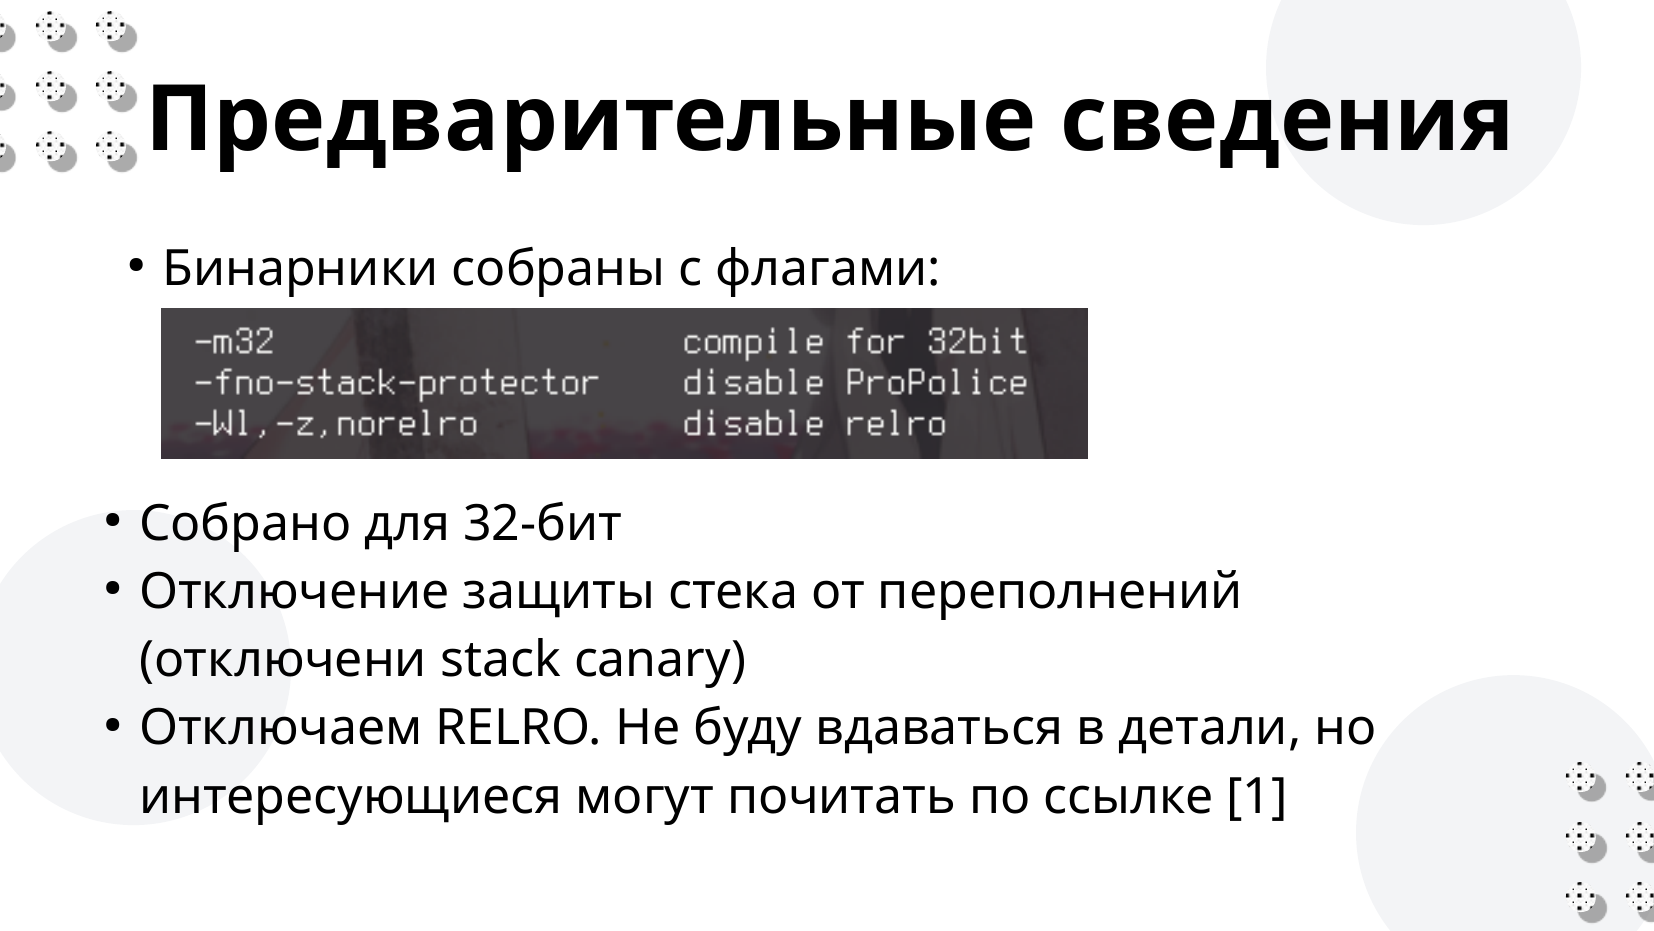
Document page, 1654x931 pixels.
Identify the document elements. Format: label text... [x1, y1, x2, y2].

title Предварительные сведения [86, 37, 1576, 193]
picture [161, 308, 1088, 459]
picture [0, 74, 6, 99]
picture [35, 71, 66, 102]
picture [1625, 821, 1654, 853]
text_box Собрано для 32-бит Отключение защиты стека от переполнений (отключени stack canary) Отключаем RELRO. Не буду вдаваться в детали, но интересующиеся могут почитать по ссылке [1] [88, 479, 1538, 836]
text_box Бинарники собраны с флагами: [112, 225, 1562, 309]
picture [0, 134, 7, 159]
picture [1625, 761, 1654, 792]
picture [35, 11, 66, 42]
picture [1565, 882, 1596, 913]
picture [95, 11, 126, 37]
picture [1625, 881, 1654, 912]
picture [0, 14, 6, 39]
picture [1565, 761, 1596, 793]
picture [35, 131, 67, 162]
picture [1565, 821, 1596, 853]
